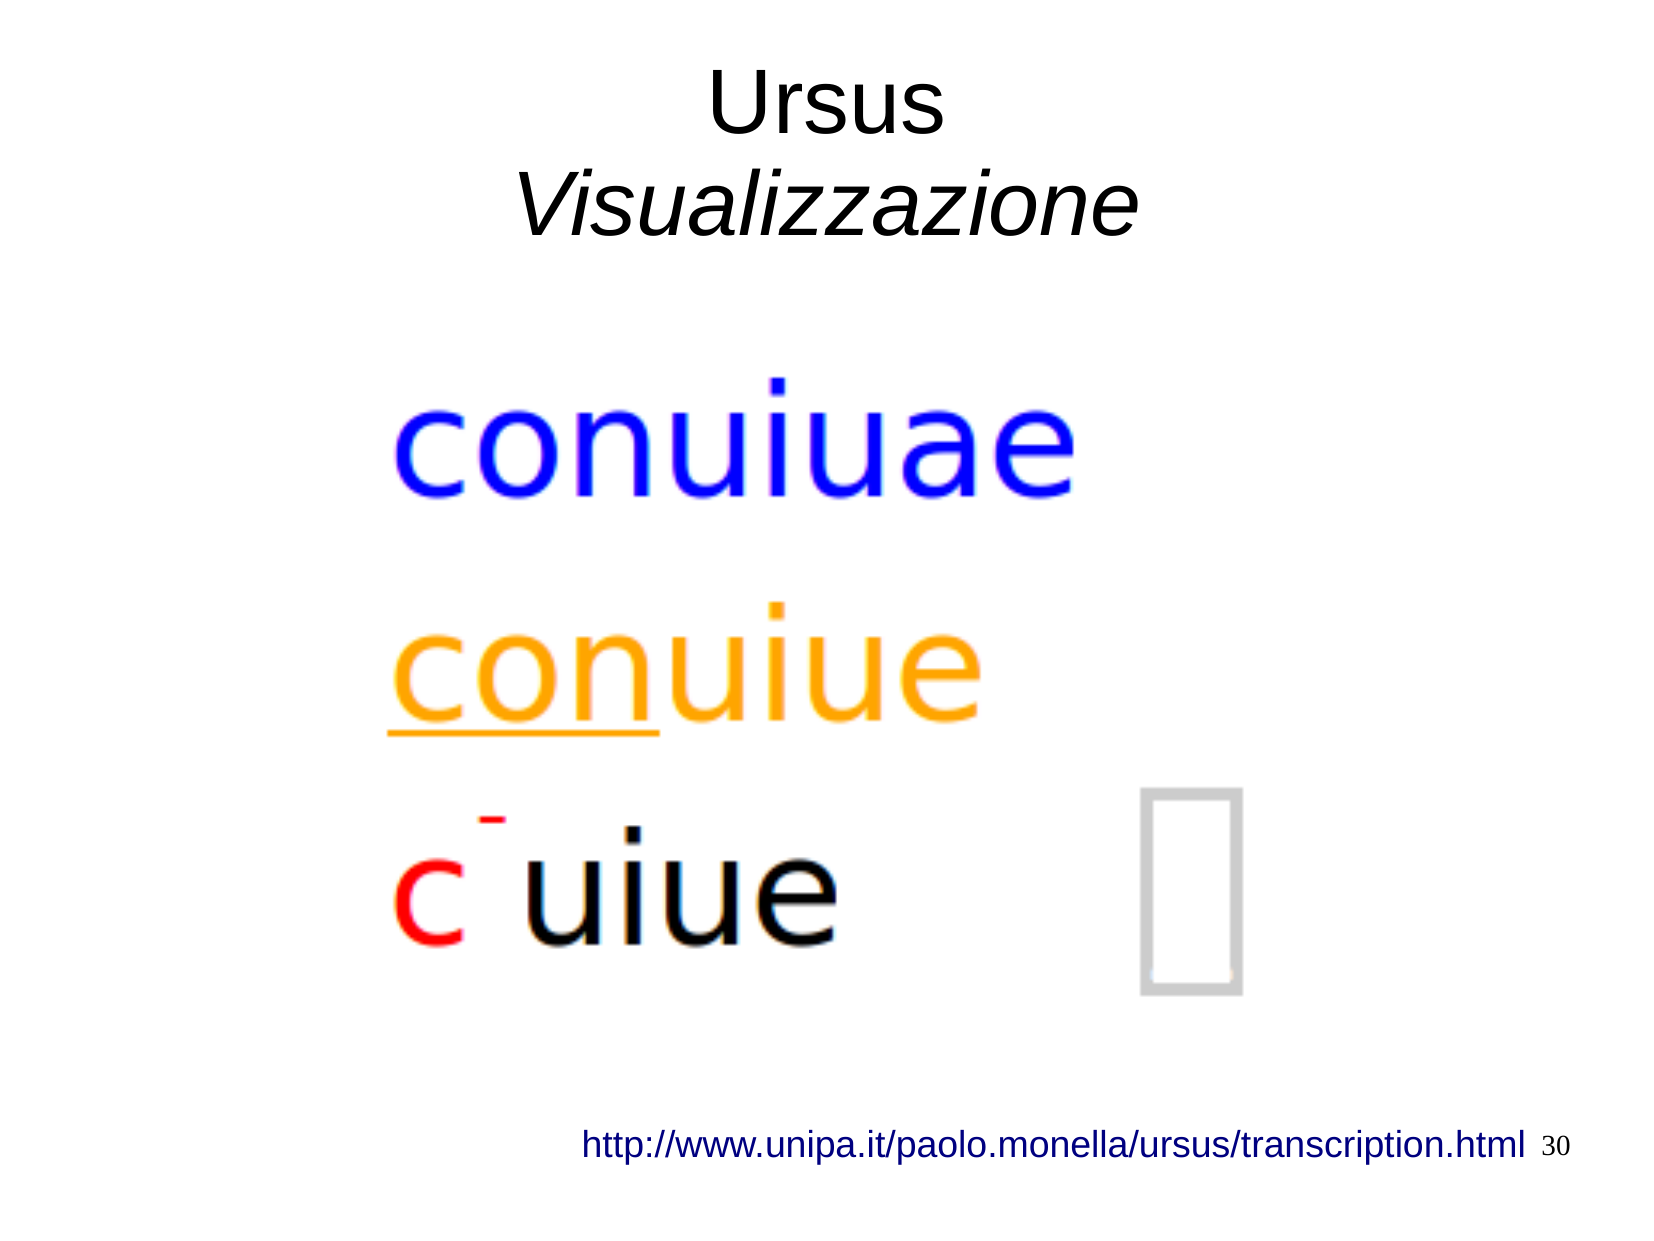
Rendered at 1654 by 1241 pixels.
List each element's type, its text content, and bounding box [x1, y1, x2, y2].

text_box http://www.unipa.it/paolo.monella/ursus/transcription.html [566, 1116, 1548, 1216]
picture [366, 366, 1276, 1030]
title Ursus Visualizzazione [82, 49, 1571, 257]
